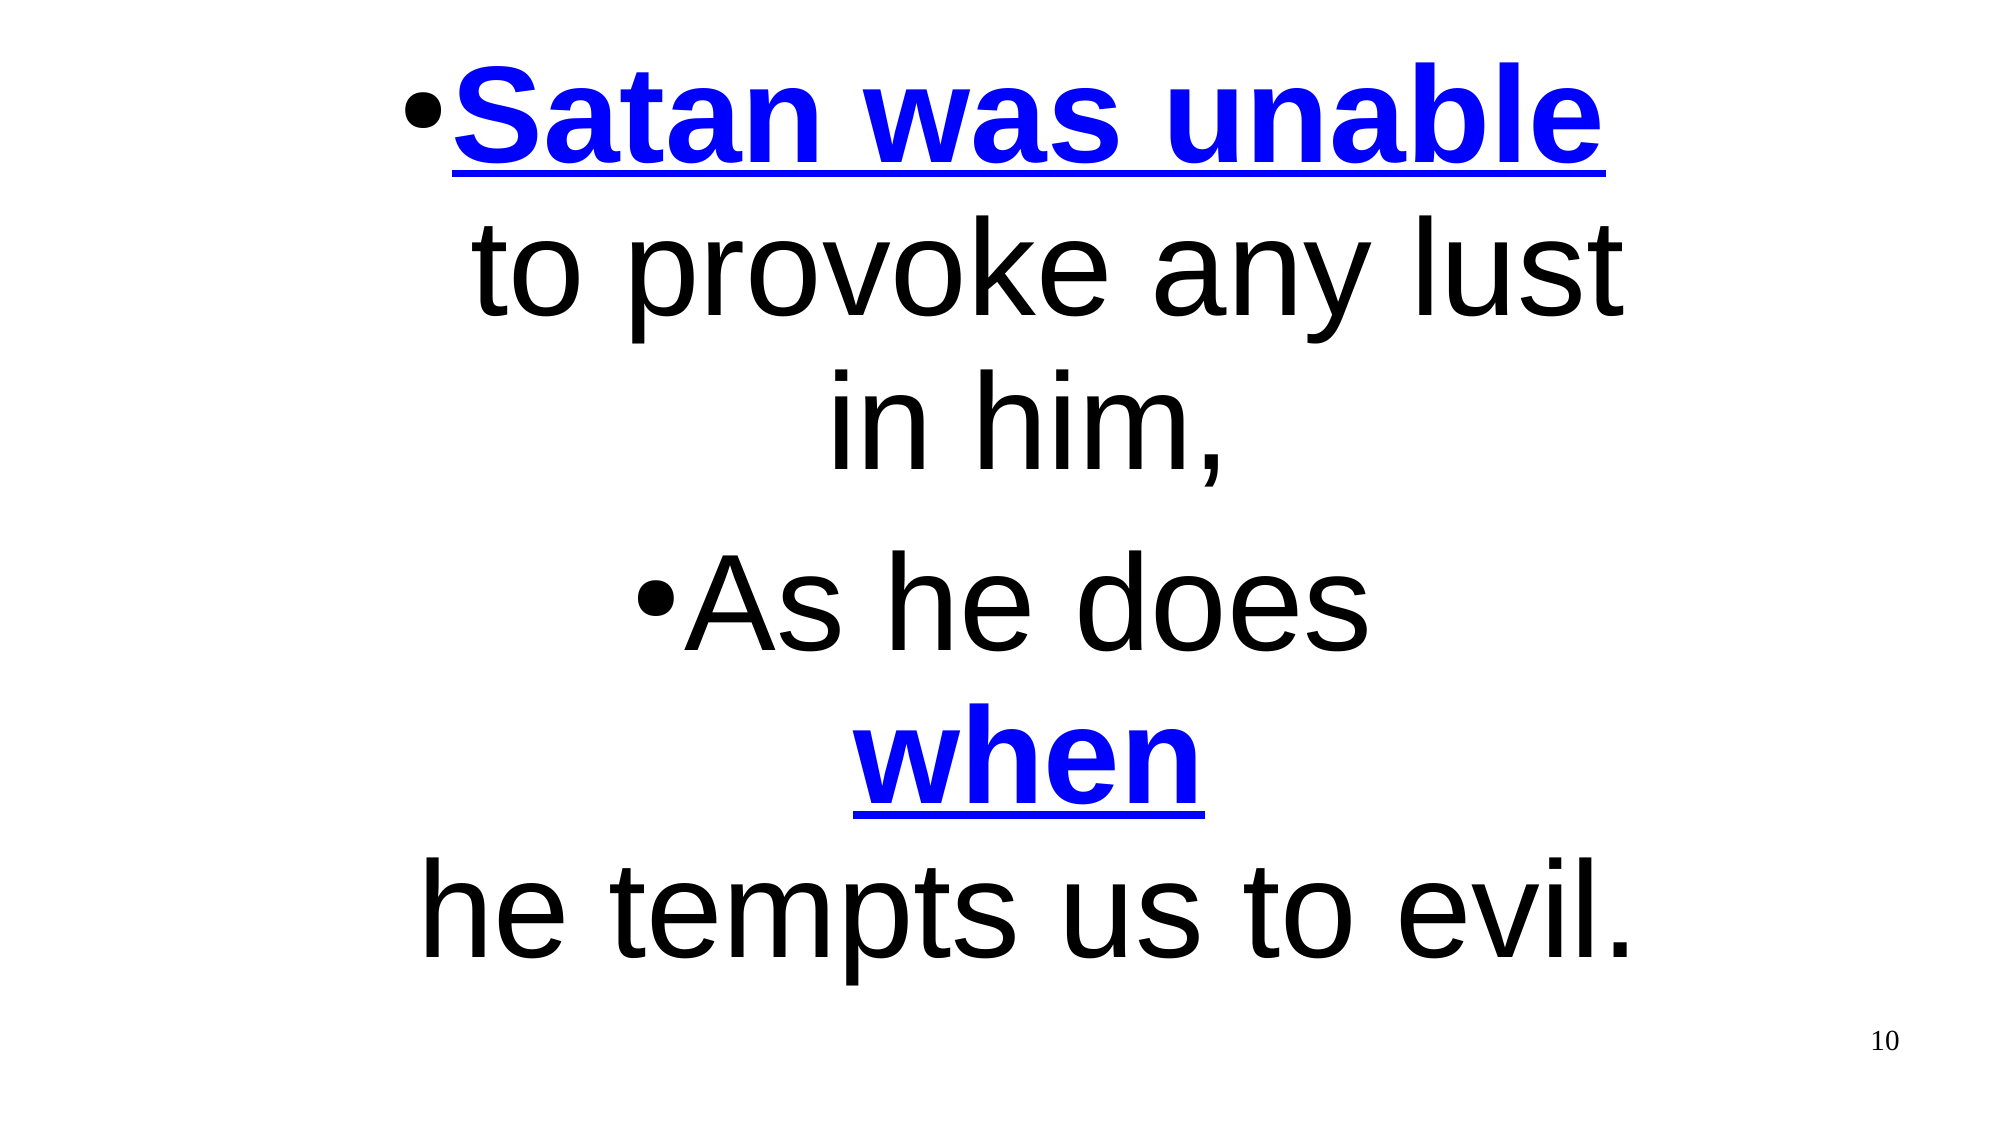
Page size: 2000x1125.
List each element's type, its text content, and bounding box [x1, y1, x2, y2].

list Satan was unable to provoke any lust in him, As he does when he tempts us to evil. [37, 37, 1988, 1088]
